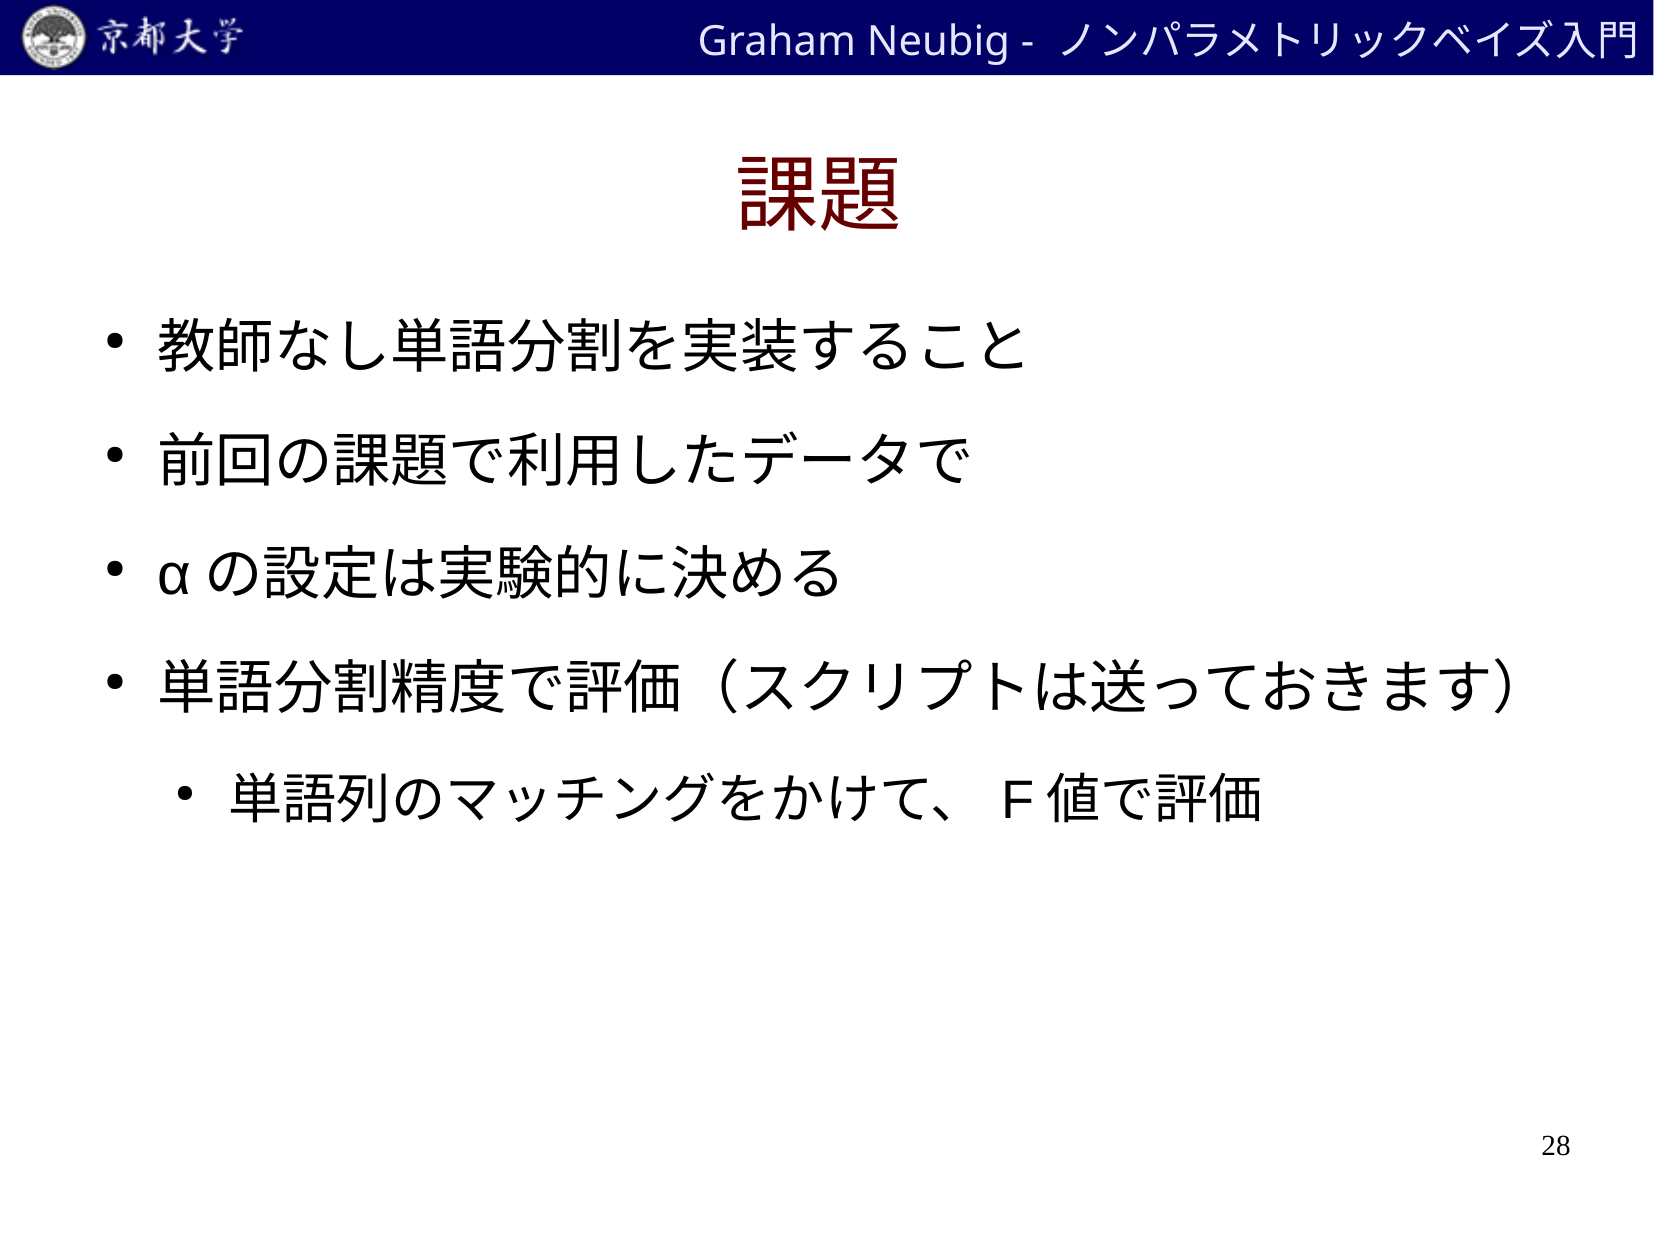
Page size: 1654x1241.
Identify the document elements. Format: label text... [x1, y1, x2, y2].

list 教師なし単語分割を実装すること 前回の課題で利用したデータで αの設定は実験的に決める 単語分割精度で評価（スクリプトは送っておきます） 単語列のマッチングをかけて、F値で評価 [86, 300, 1576, 1104]
title 課題 [75, 100, 1564, 277]
picture [0, 0, 247, 70]
